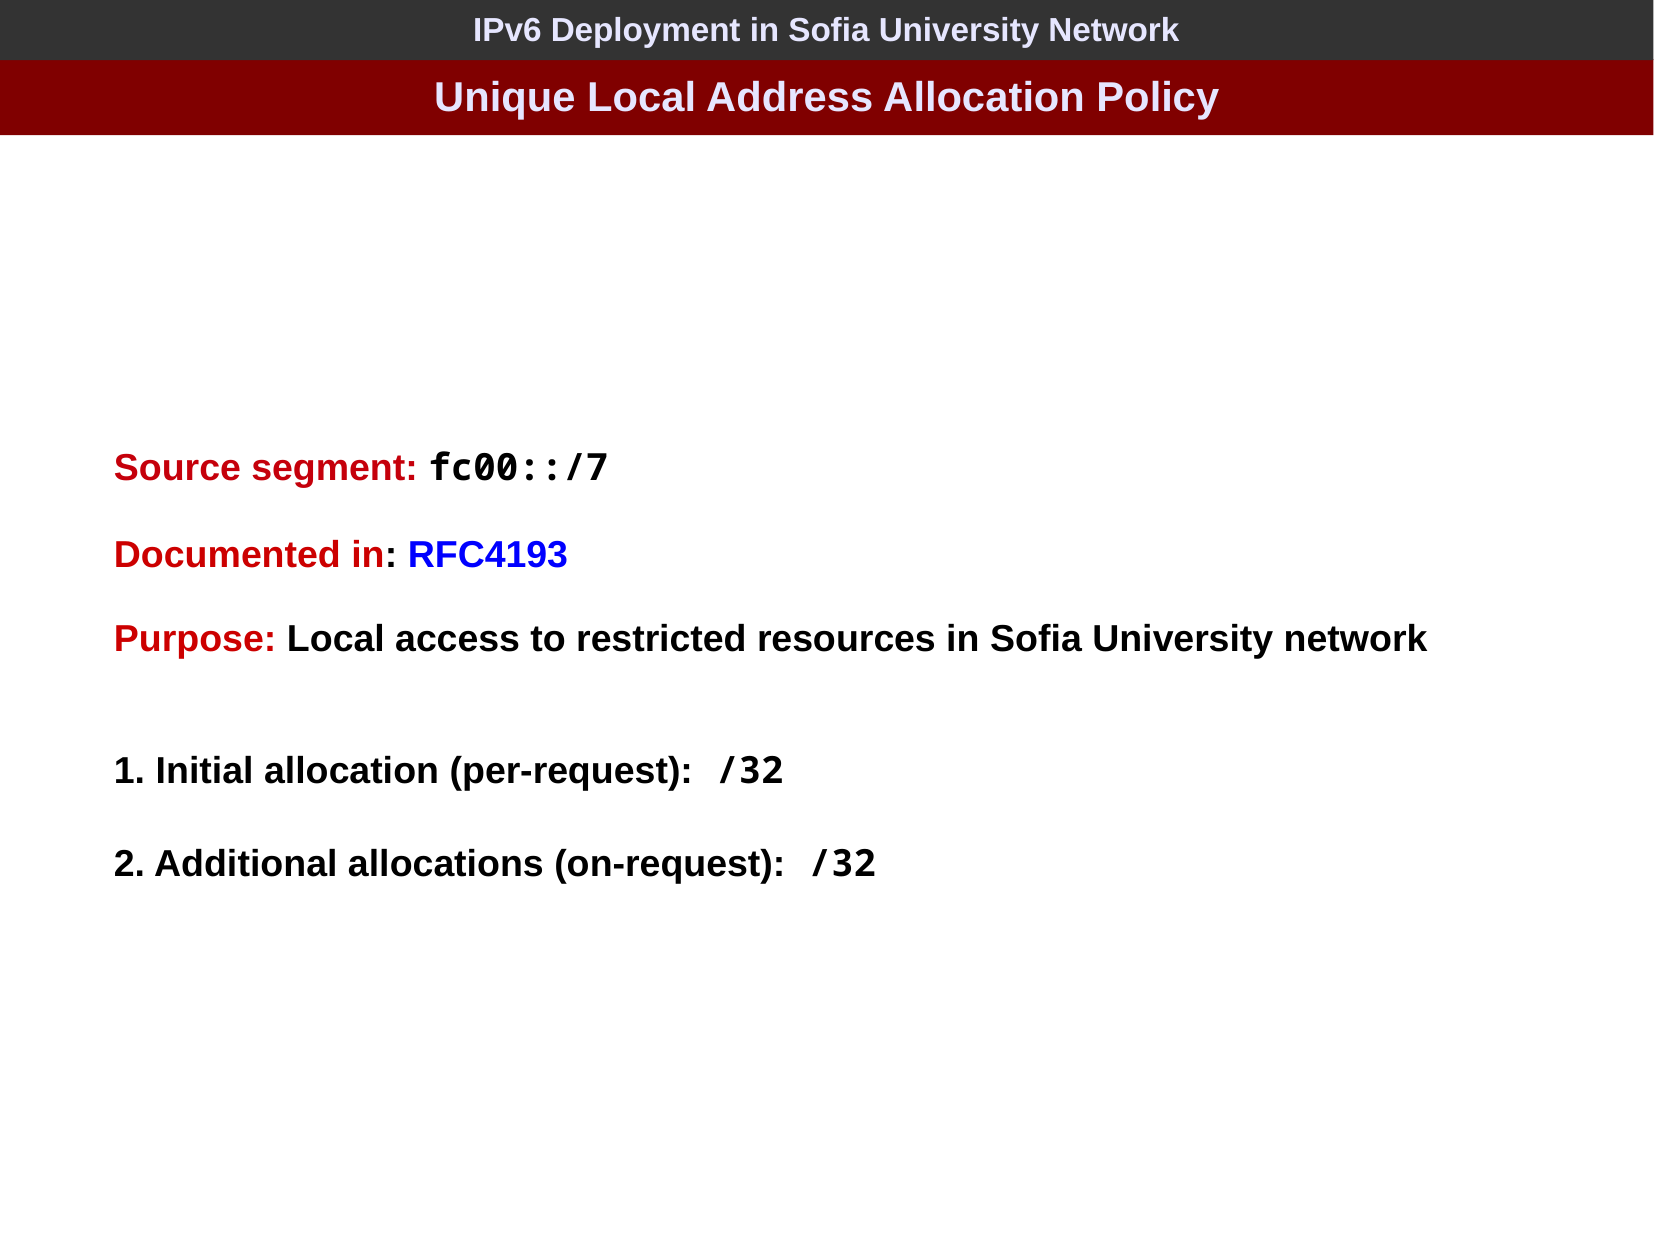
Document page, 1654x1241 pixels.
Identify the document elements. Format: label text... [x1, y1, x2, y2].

text_box Unique Local Address Allocation Policy [0, 61, 1654, 136]
text_box IPv6 Deployment in Sofia University Network [0, 0, 1654, 61]
text_box Source segment: fc00::/7 Documented in: RFC4193 Purpose: Local access to restricted resources in Sofia University network 1. Initial allocation (per-request): /32 2. Additional allocations (on-request): /32 [99, 433, 1621, 884]
